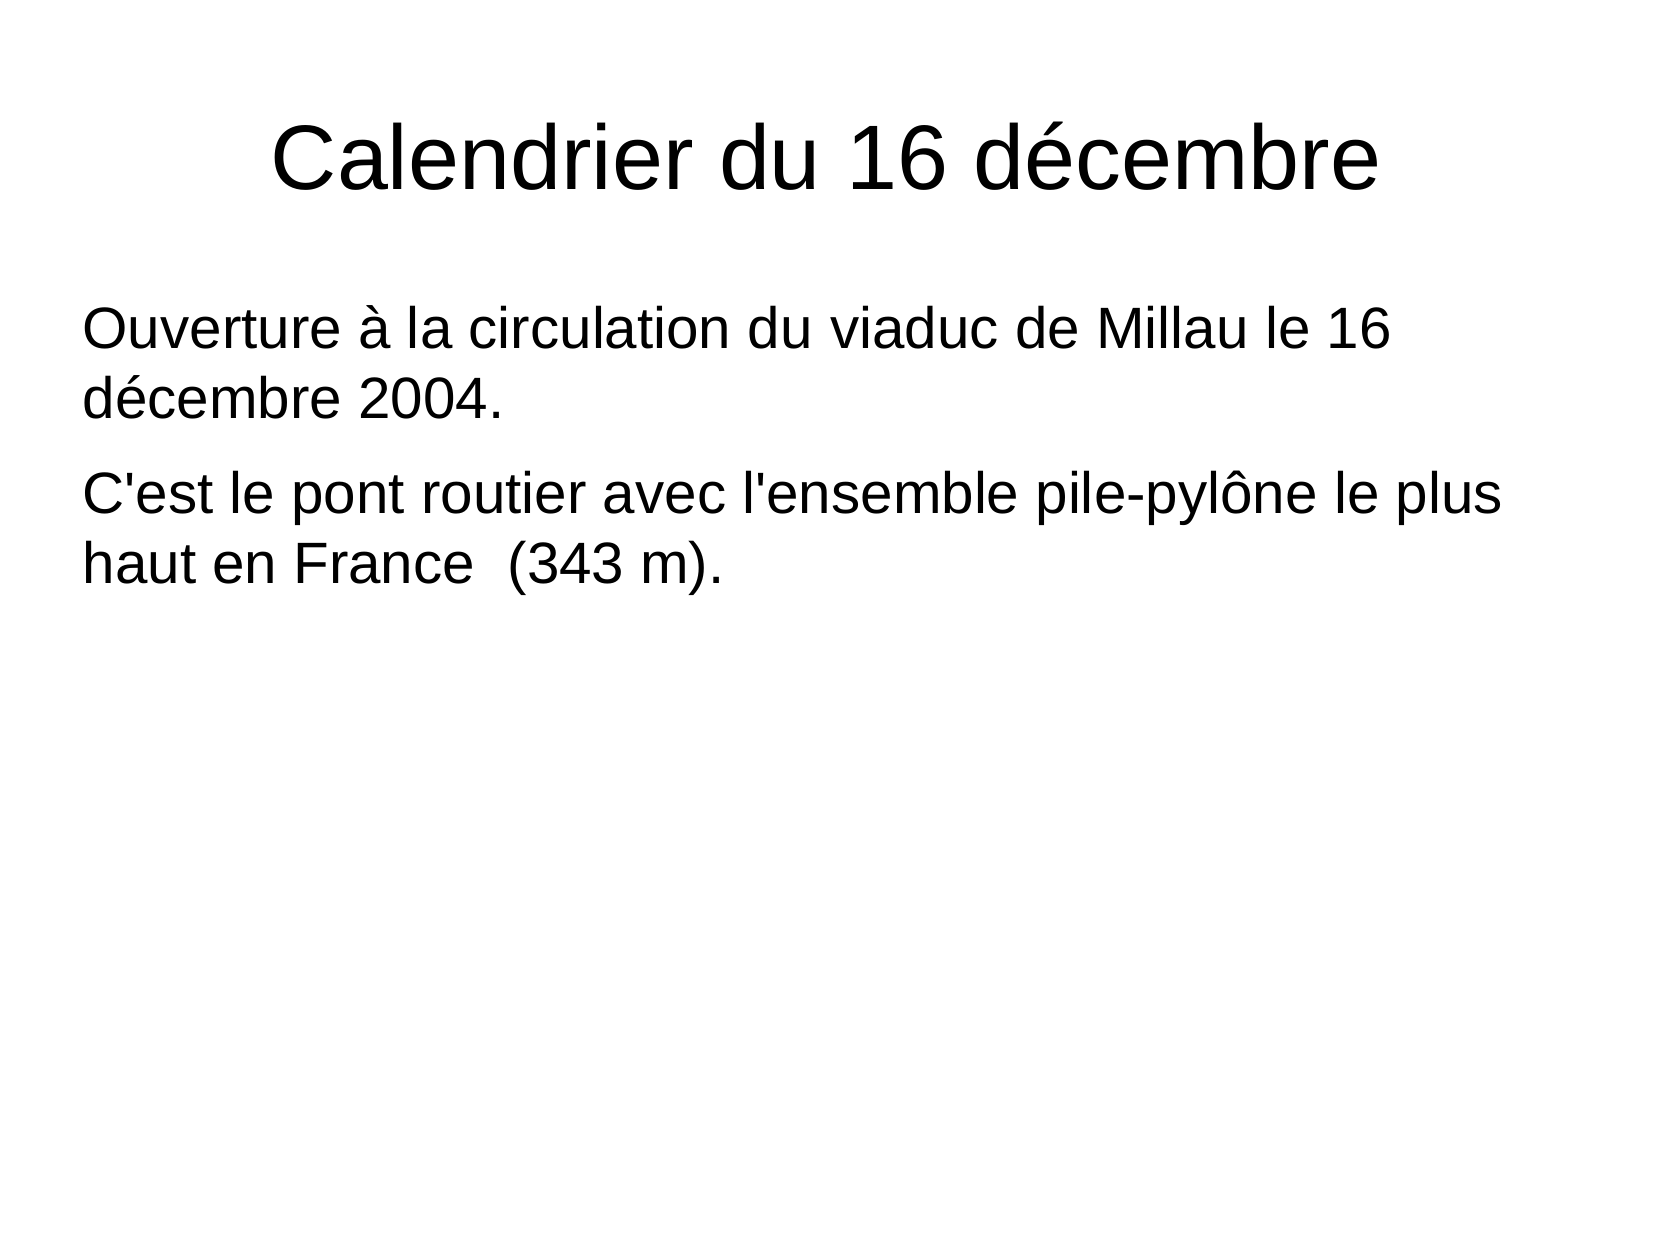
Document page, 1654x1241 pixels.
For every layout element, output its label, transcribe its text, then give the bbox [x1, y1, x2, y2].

title Calendrier du 16 décembre [82, 49, 1571, 257]
list Ouverture à la circulation du viaduc de Millau le 16 décembre 2004. C'est le pont routier avec l'ensemble pile-pylône le plus haut en France (343 m). [82, 290, 1571, 749]
